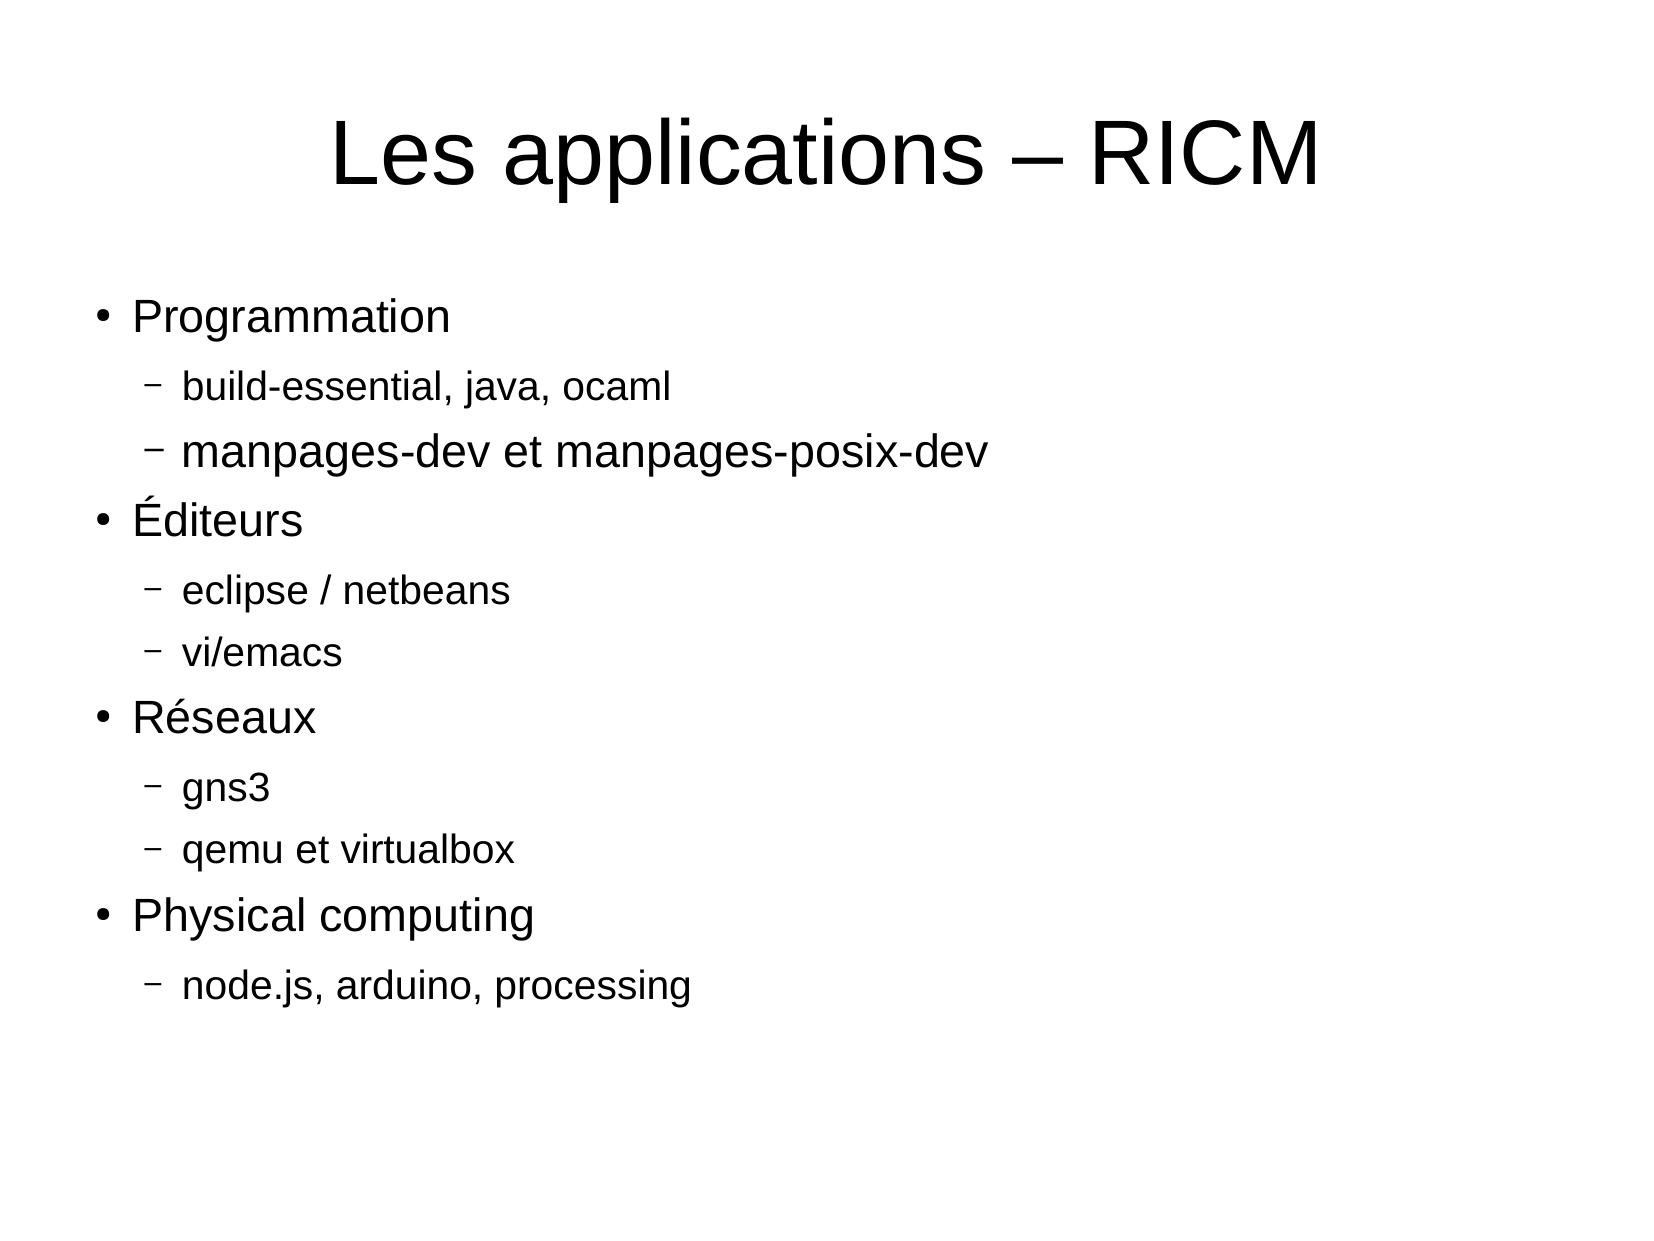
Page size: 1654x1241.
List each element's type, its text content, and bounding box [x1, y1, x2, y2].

title Les applications – RICM [82, 49, 1571, 257]
list Programmation build-essential, java, ocaml manpages-dev et manpages-posix-dev Éditeurs eclipse / netbeans vi/emacs Réseaux gns3 qemu et virtualbox Physical computing node.js, arduino, processing [82, 290, 1571, 1010]
